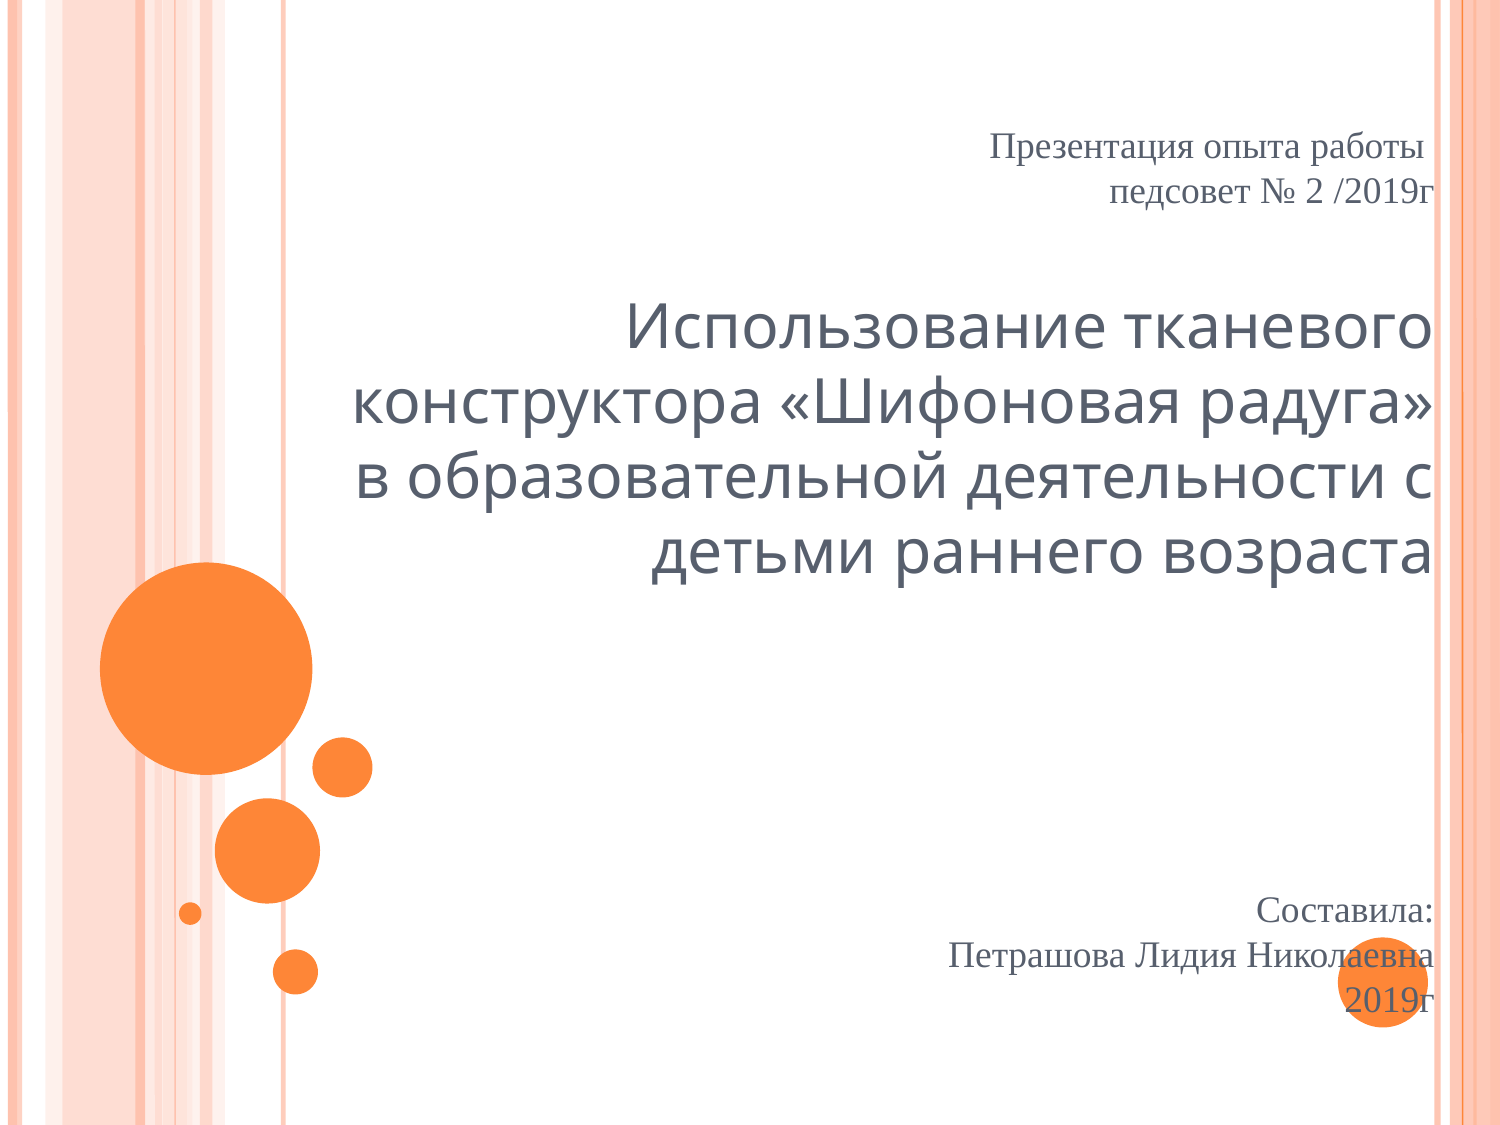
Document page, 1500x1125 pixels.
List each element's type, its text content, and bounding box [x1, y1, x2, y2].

title Презентация опыта работы педсовет № 2 /2019г Использование тканевого конструктора «Шифоновая радуга» в образовательной деятельности с детьми раннего возраста Составила: Петрашова Лидия Николаевна 2019г [336, 113, 1459, 941]
